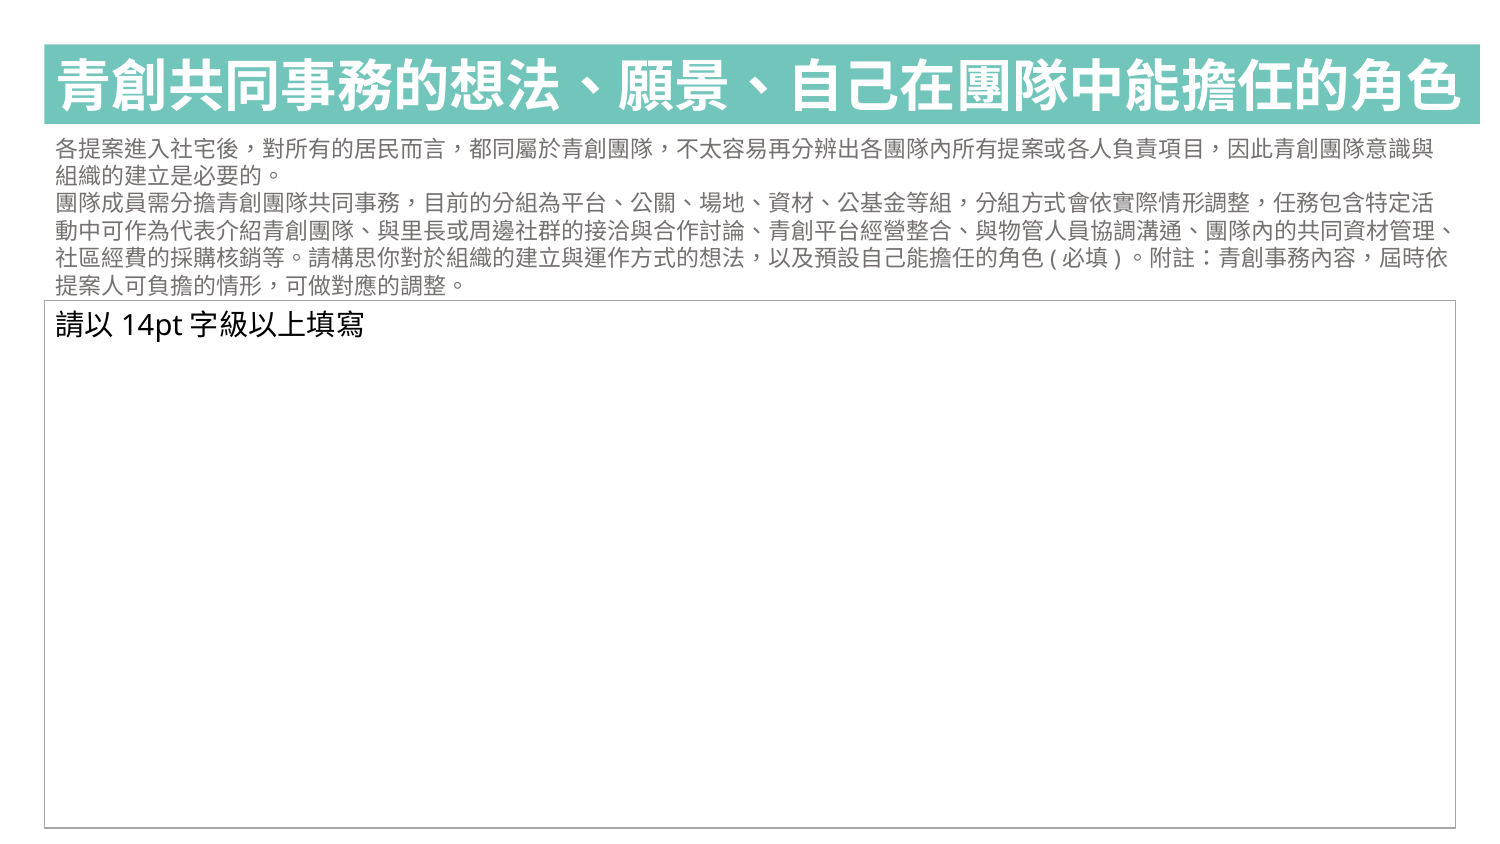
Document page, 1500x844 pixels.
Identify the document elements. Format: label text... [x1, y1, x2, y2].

text_box 青創共同事務的想法、願景、自己在團隊中能擔任的角色 [44, 44, 1480, 124]
text_box 請以14pt字級以上填寫 [44, 307, 1456, 828]
text_box 各提案進入社宅後，對所有的居民而言，都同屬於青創團隊，不太容易再分辨出各團隊內所有提案或各人負責項目，因此青創團隊意識與組織的建立是必要的。 團隊成員需分擔青創團隊共同事務，目前的分組為平台、公關、場地、資材、公基金等組，分組方式會依實際情形調整，任務包含特定活動中可作為代表介紹青創團隊、與里長或周邊社群的接洽與合作討論、青創平台經營整合、與物管人員協調溝通、團隊內的共同資材管理、社區經費的採購核銷等。請構思你對於組織的建立與運作方式的想法，以及預設自己能擔任的角色(必填)。附註：青創事務內容，屆時依提案人可負擔的情形，可做對應的調整。 [44, 128, 1462, 307]
